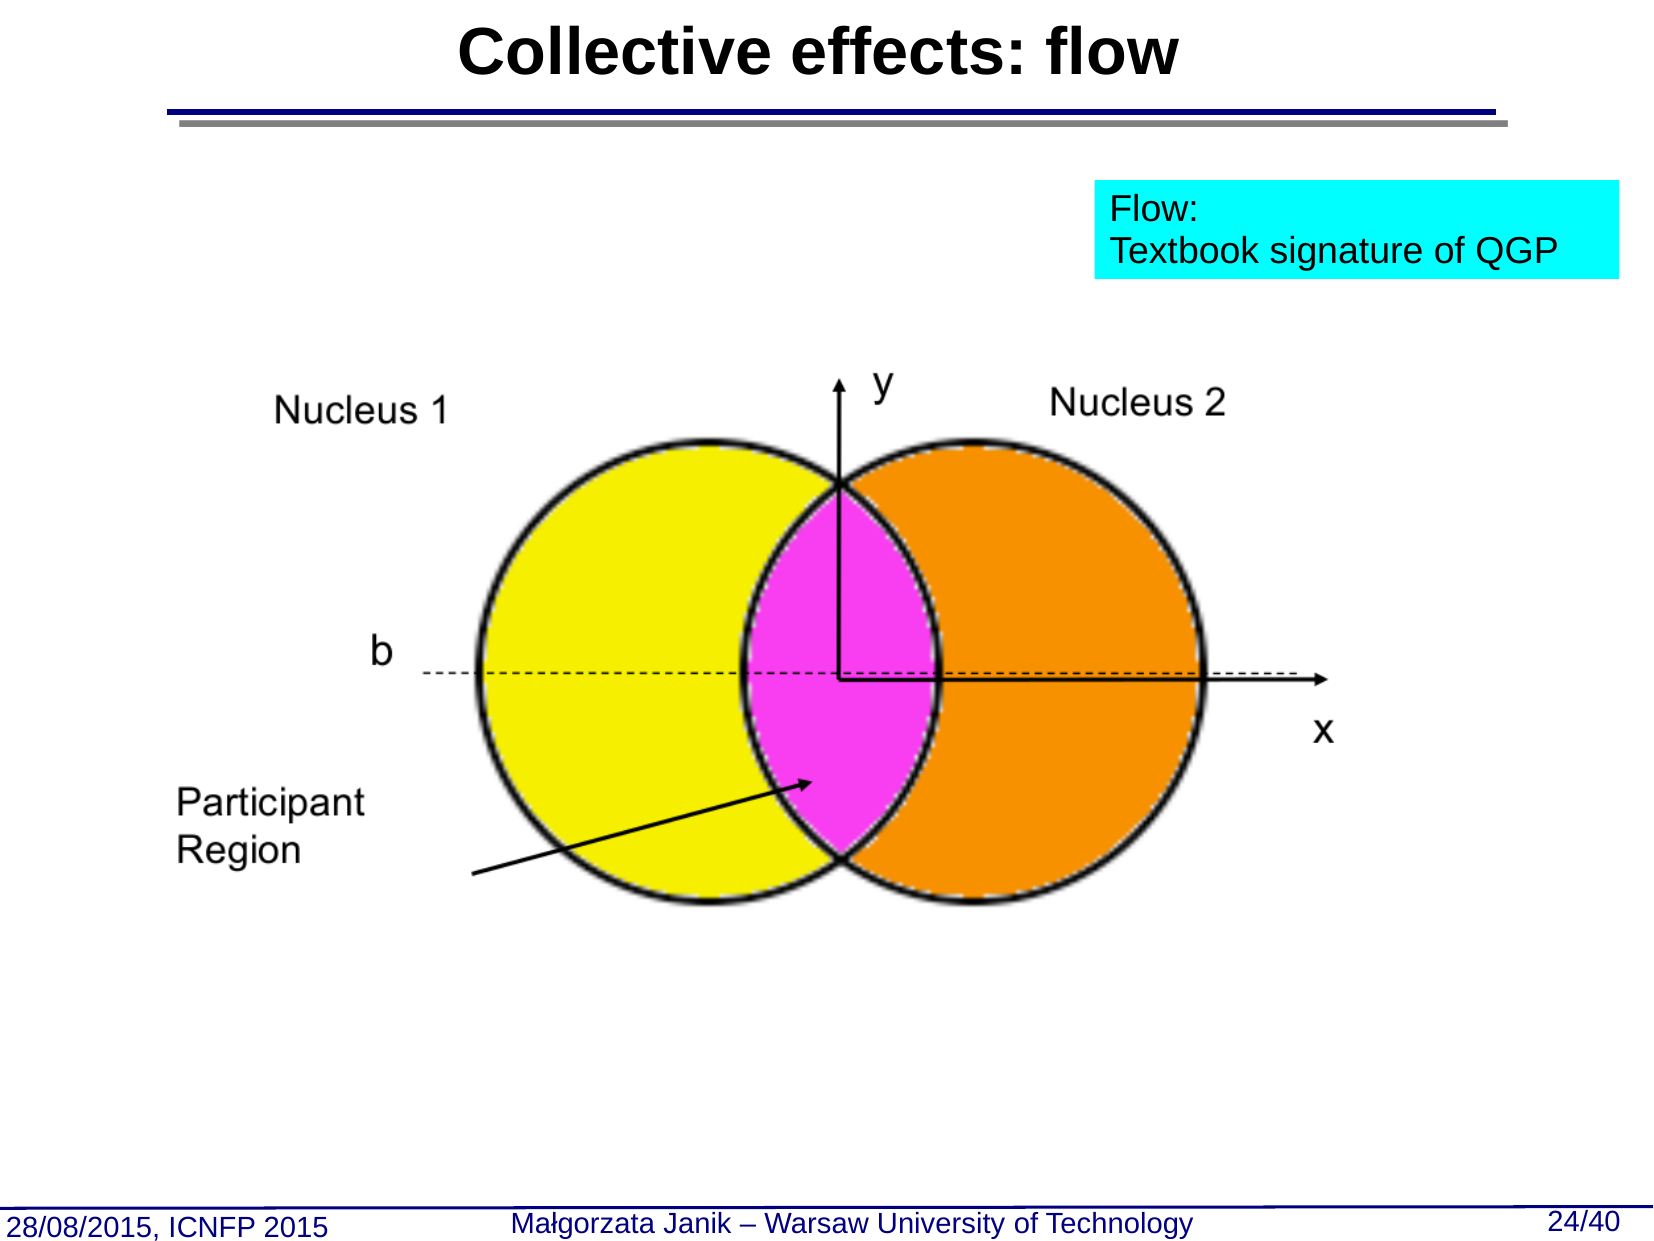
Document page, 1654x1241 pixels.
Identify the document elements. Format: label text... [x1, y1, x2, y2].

picture [168, 314, 1396, 1007]
text_box Flow: Textbook signature of QGP [1094, 180, 1620, 279]
title Collective effects: flow [75, 0, 1563, 127]
